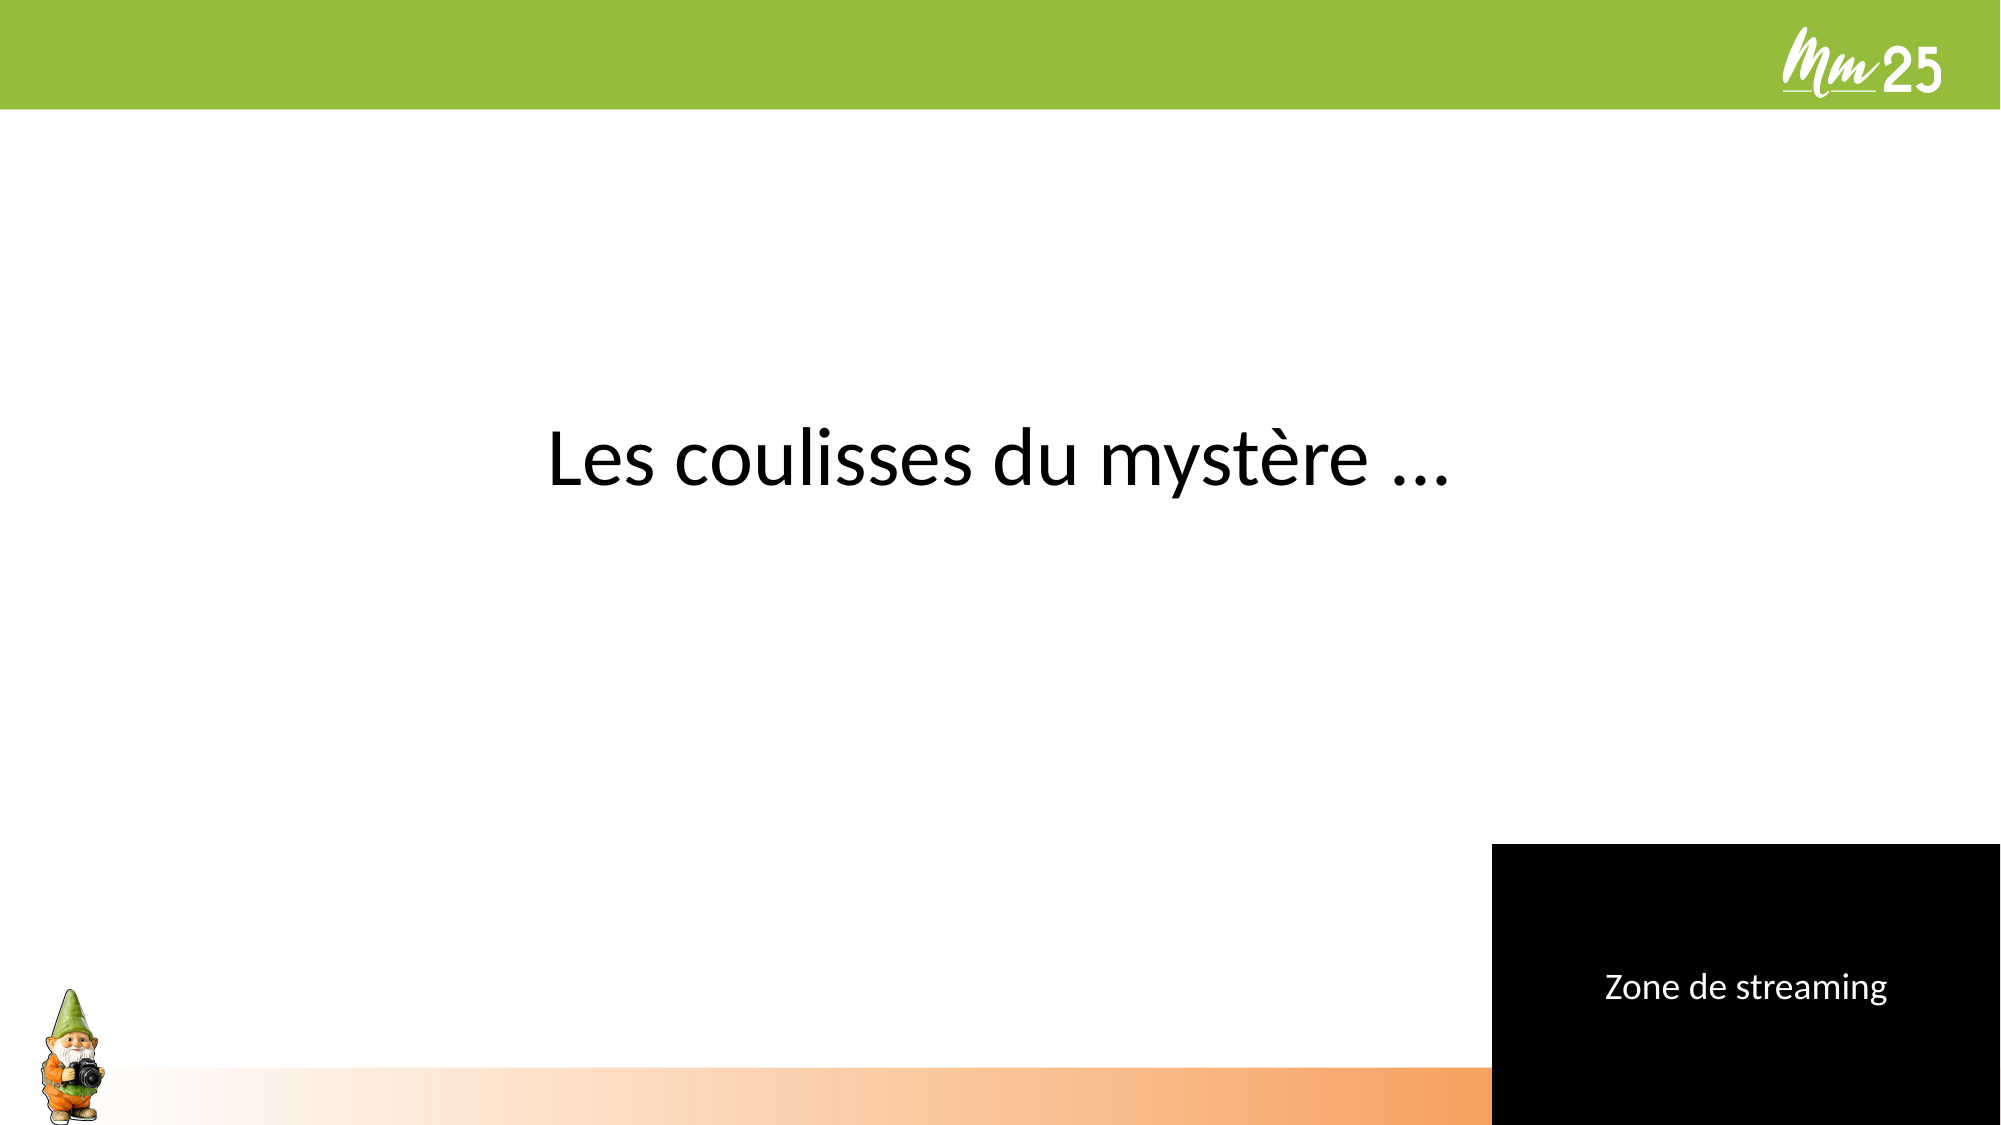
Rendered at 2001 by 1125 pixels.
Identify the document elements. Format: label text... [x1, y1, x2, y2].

picture [0, 0, 2001, 1125]
title Les coulisses du mystère ... [512, 406, 1488, 525]
